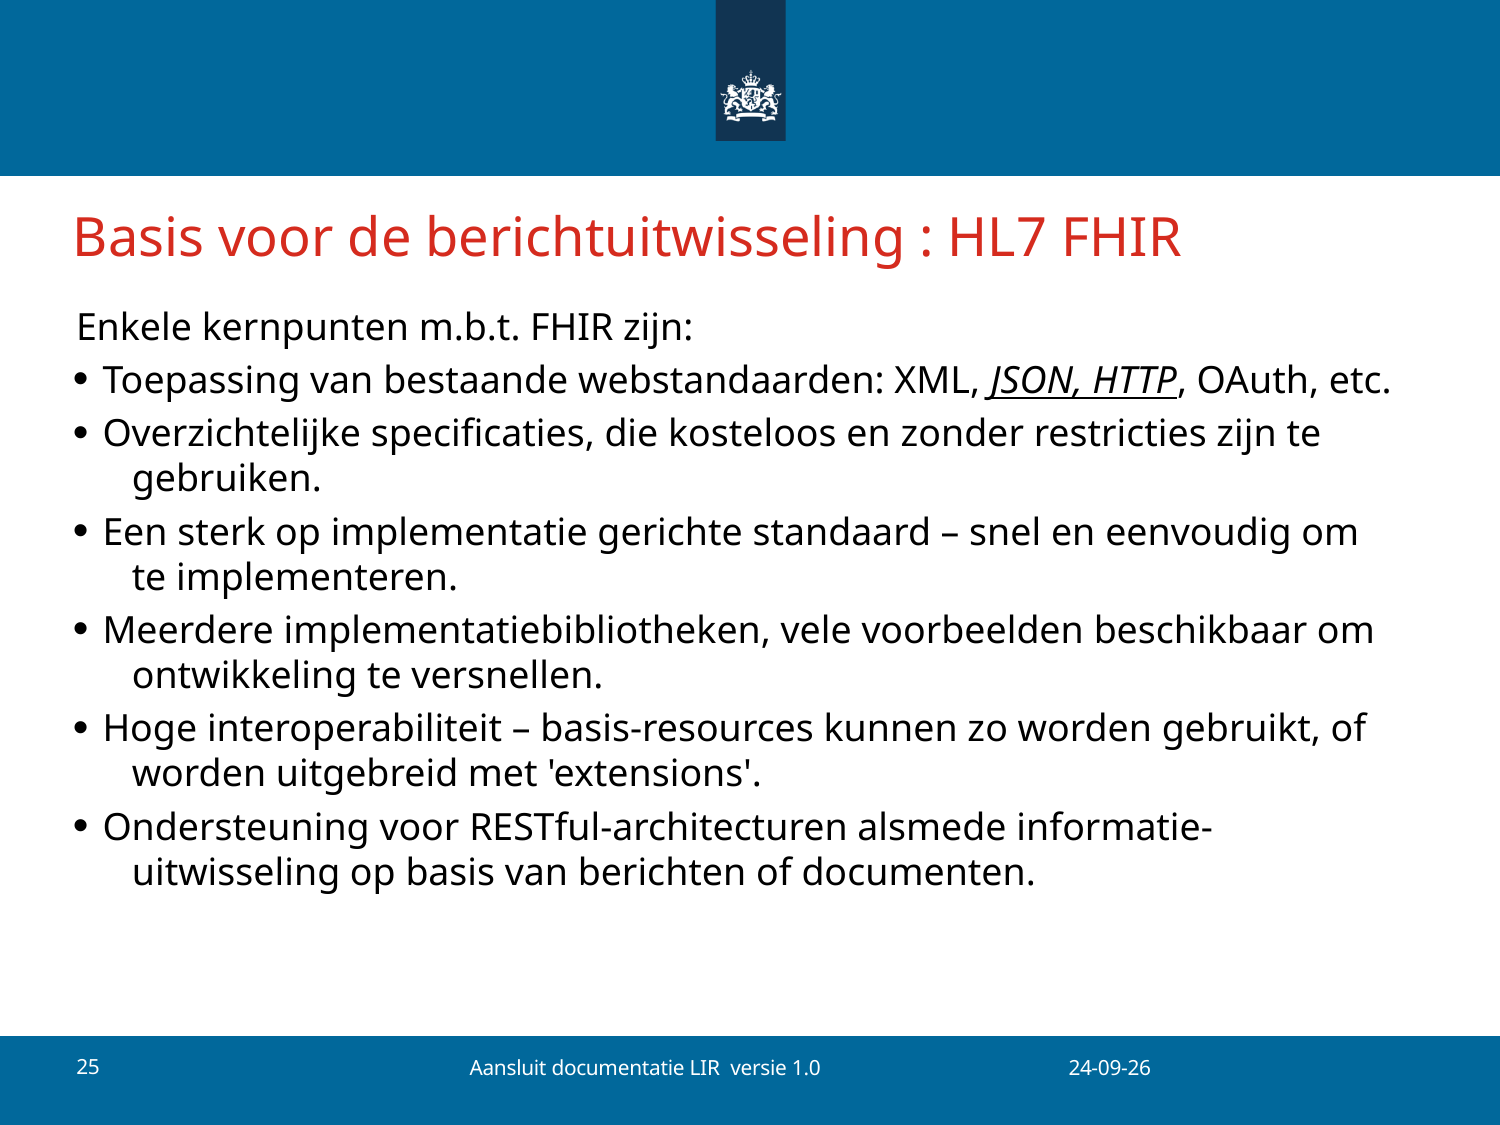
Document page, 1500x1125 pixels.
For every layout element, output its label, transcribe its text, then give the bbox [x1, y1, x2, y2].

text_box Aansluit documentatie LIR versie 1.0 29-4-2019 [454, 1046, 1500, 1099]
title Basis voor de berichtuitwisseling : HL7 FHIR [57, 194, 1408, 289]
text_box [61, 1046, 179, 1106]
list Enkele kernpunten m.b.t. FHIR zijn:​ Toepassing van bestaande webstandaarden: XML, JSON, HTTP, OAuth, etc. Overzichtelijke specificaties, die kosteloos en zonder restricties zijn te gebruiken. Een sterk op implementatie gerichte standaard – snel en eenvoudig om te implementeren. Meerdere implementatiebibliotheken, vele voorbeelden beschikbaar om ontwikkeling te versnellen. Hoge interoperabiliteit – basis-resources kunnen zo worden gebruikt, of worden uitgebreid met 'extensions'. Ondersteuning voor RESTful-architecturen alsmede informatie-uitwisseling op basis van berichten of documenten. [57, 295, 1408, 1020]
